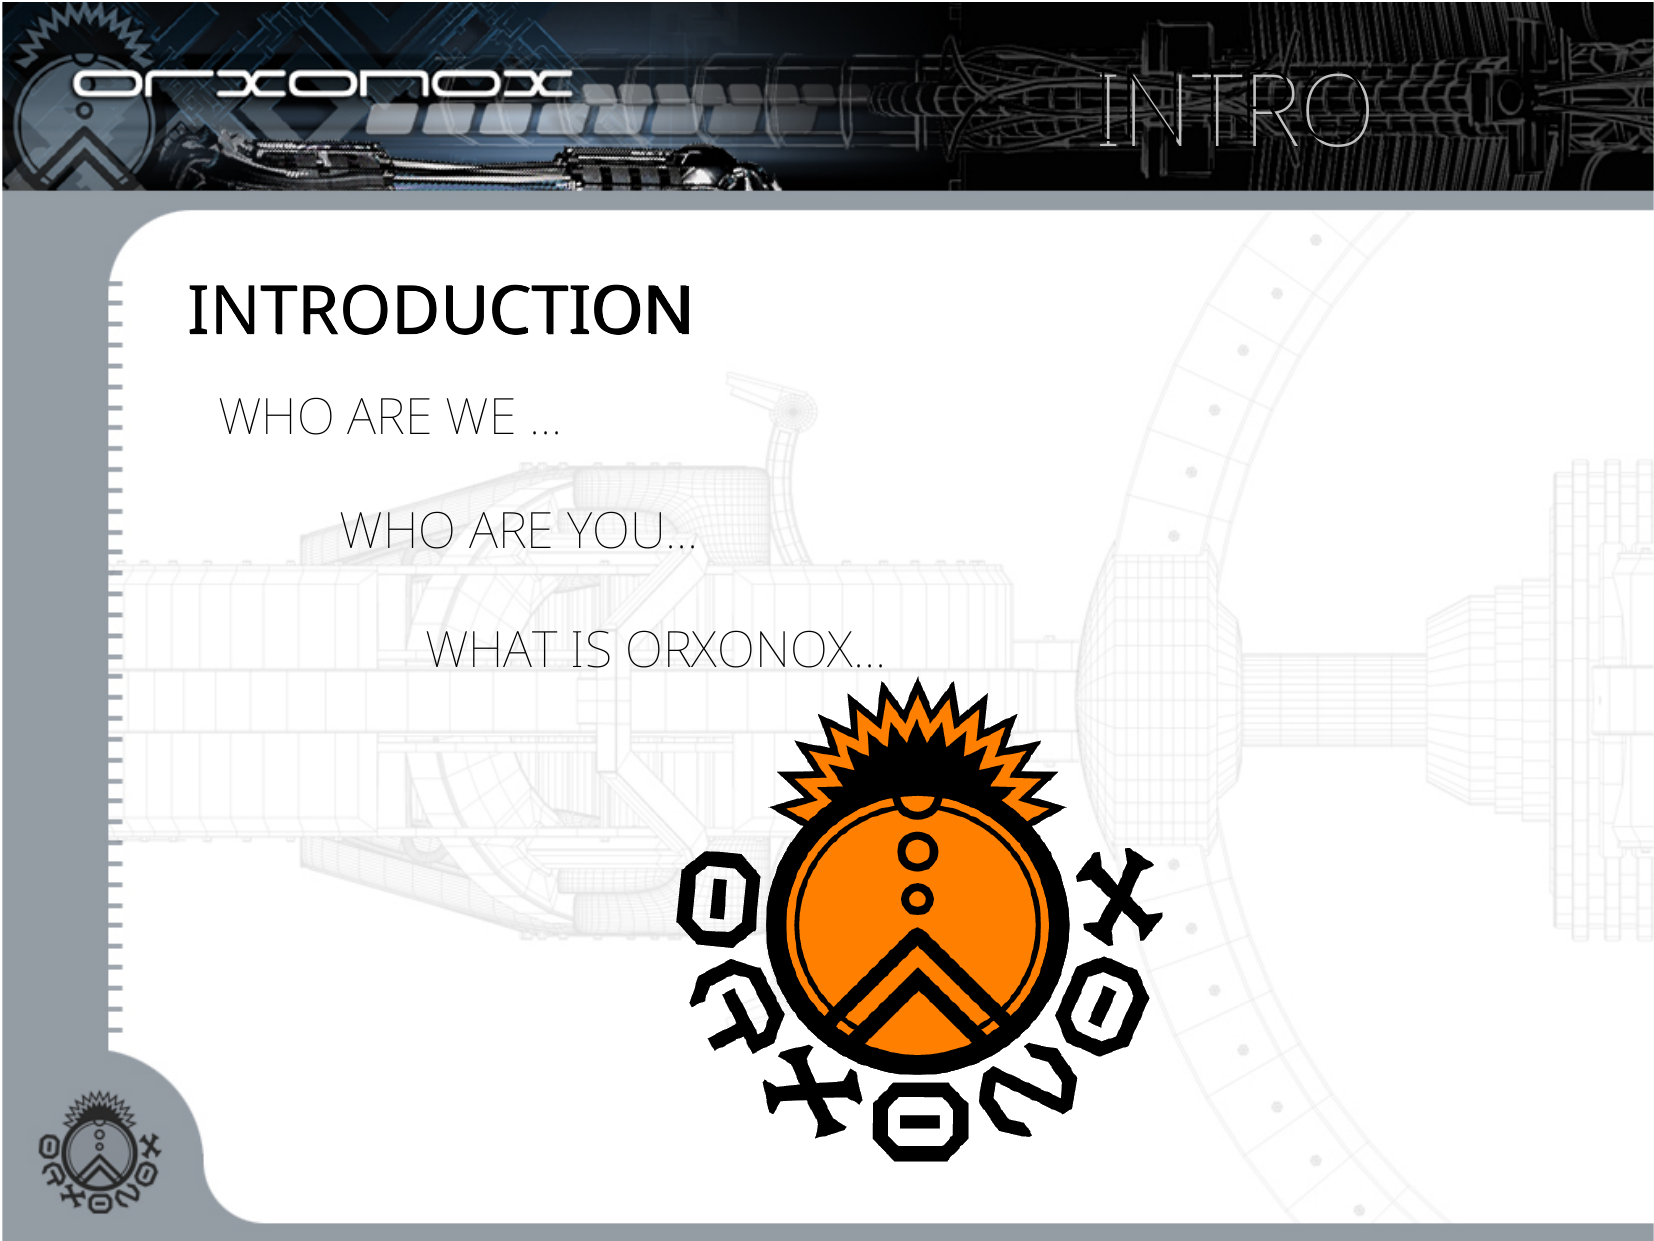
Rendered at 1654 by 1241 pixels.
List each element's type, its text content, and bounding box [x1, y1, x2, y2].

picture [2, 2, 1654, 1241]
text_box WHO ARE WE ... [168, 373, 638, 451]
text_box WHAT IS ORXONOX... [375, 606, 1426, 680]
text_box INTRODUCTION [187, 262, 707, 341]
text_box INTRO [1038, 26, 1418, 159]
text_box WHO ARE YOU... [289, 487, 1007, 561]
